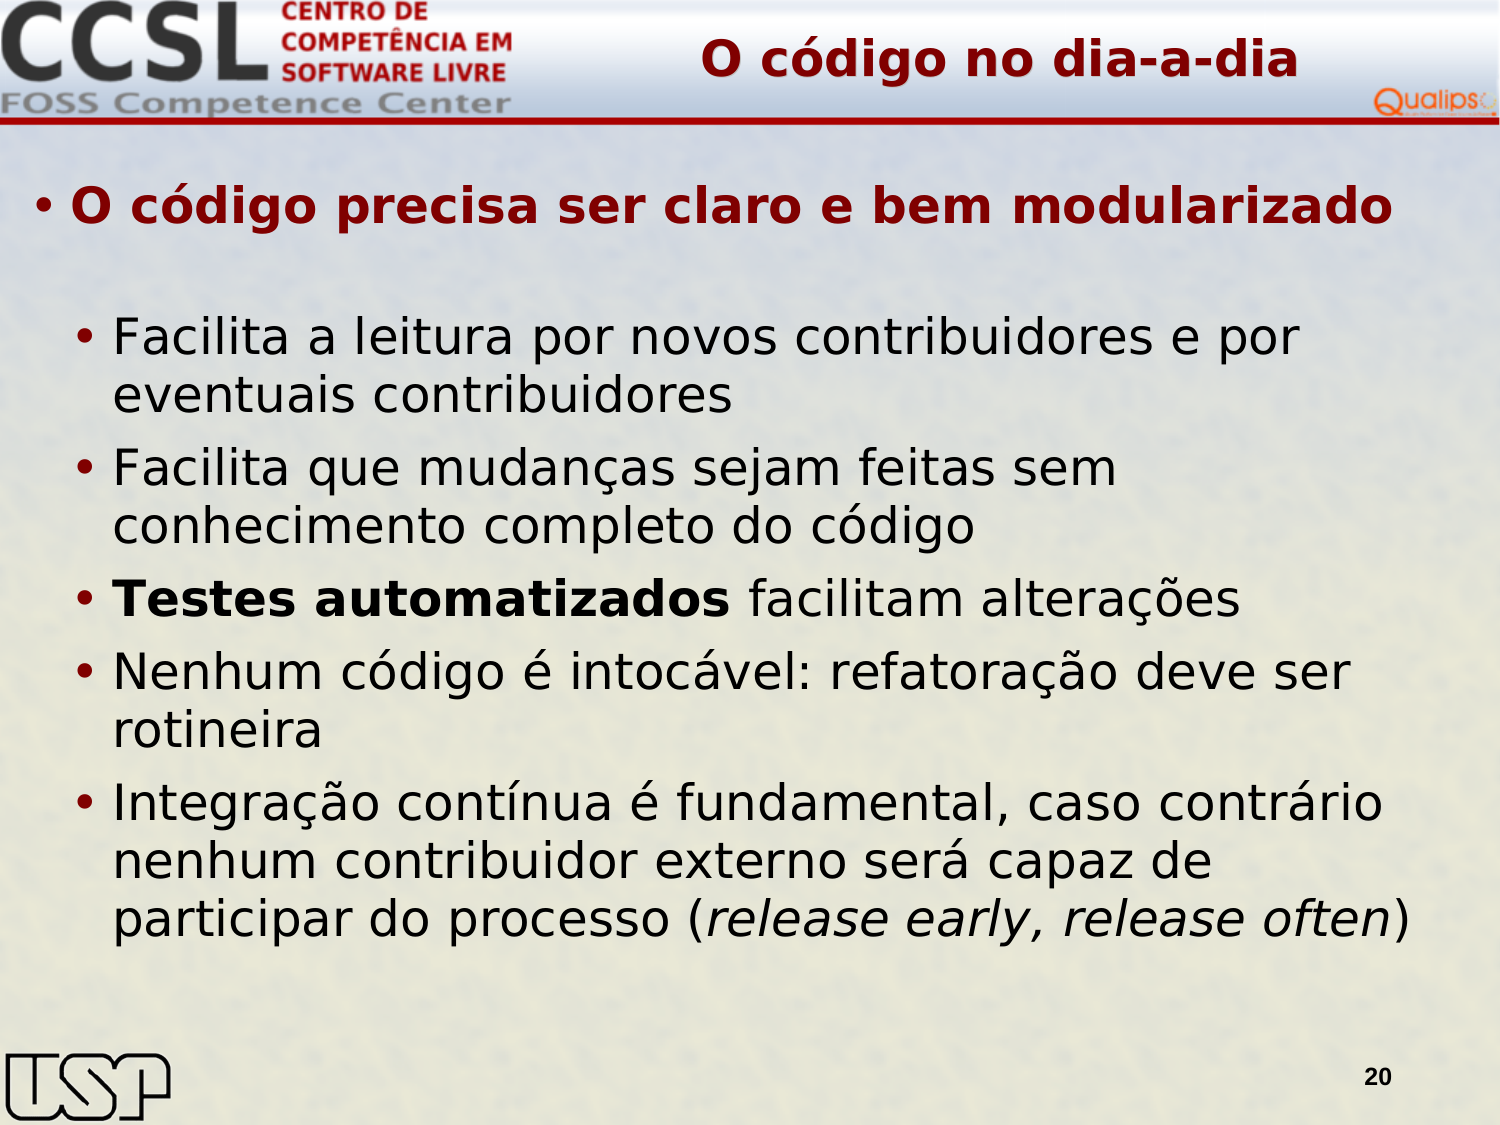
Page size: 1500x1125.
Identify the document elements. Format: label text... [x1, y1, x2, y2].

picture [0, 0, 1500, 1125]
title O código no dia-a-dia [501, 0, 1500, 119]
list O código precisa ser claro e bem modularizado Facilita a leitura por novos contribuidores e por eventuais contribuidores Facilita que mudanças sejam feitas sem conhecimento completo do código Testes automatizados facilitam alterações Nenhum código é intocável: refatoração deve ser rotineira Integração contínua é fundamental, caso contrário nenhum contribuidor externo será capaz de participar do processo (release early, release often) [29, 177, 1468, 949]
